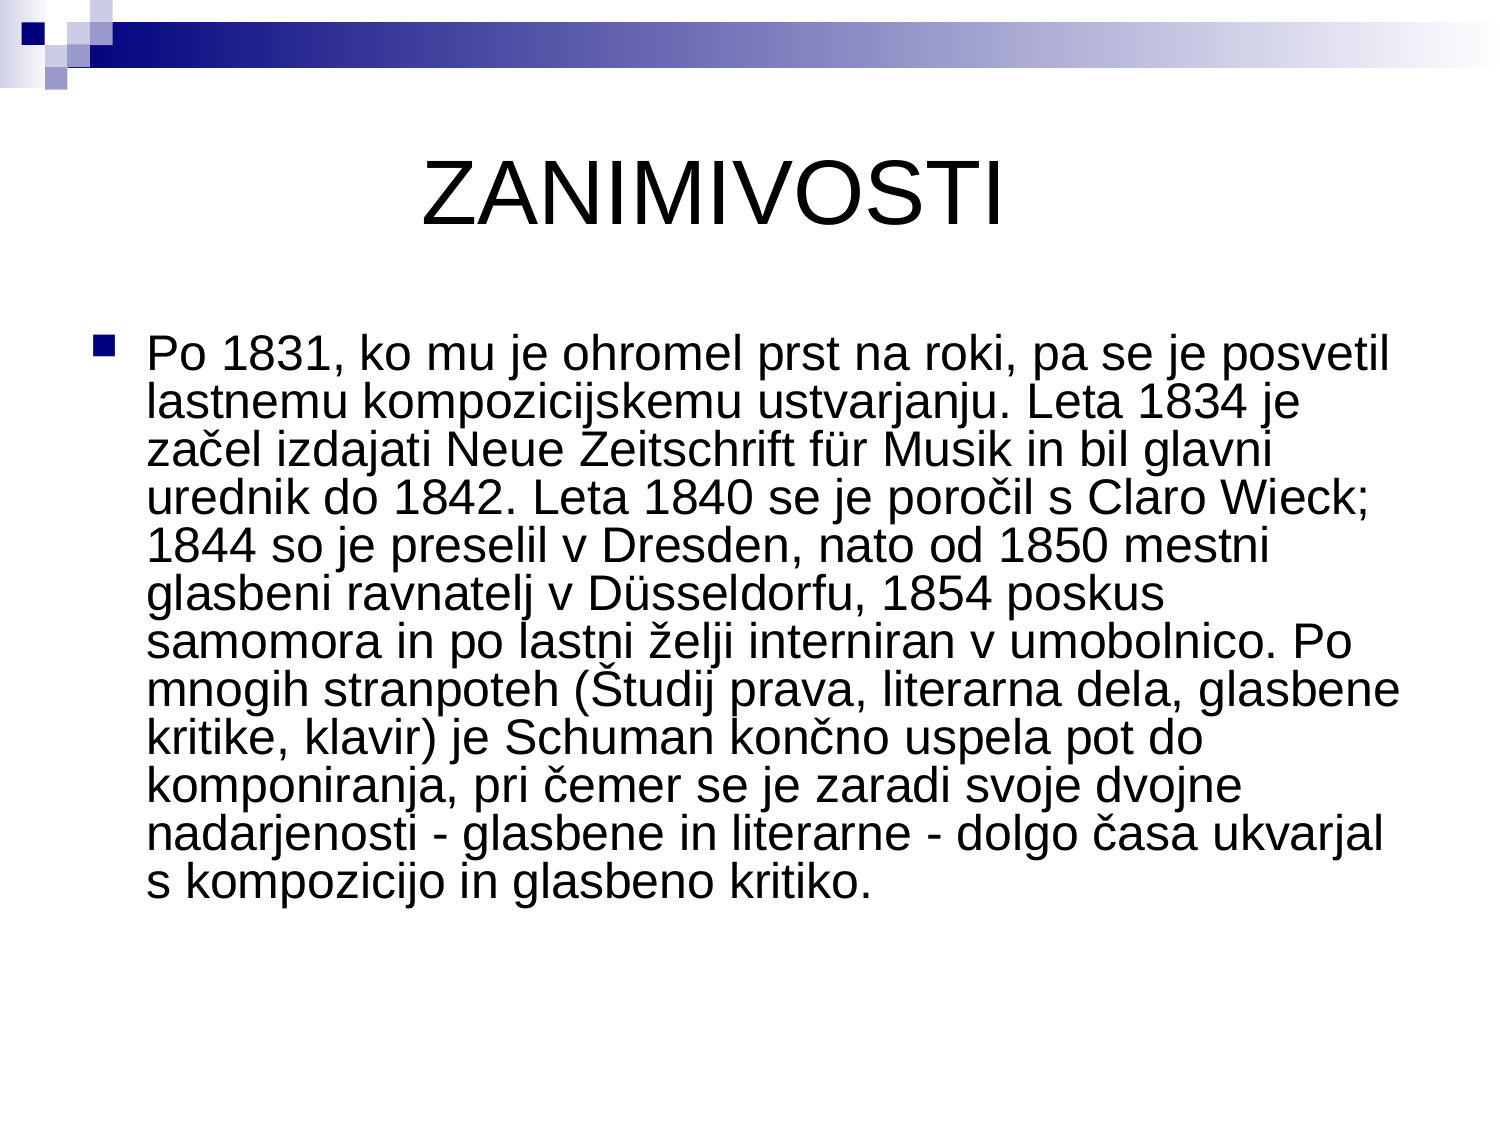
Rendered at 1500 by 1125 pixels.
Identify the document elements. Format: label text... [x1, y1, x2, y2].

list Po 1831, ko mu je ohromel prst na roki, pa se je posvetil lastnemu kompozicijskemu ustvarjanju. Leta 1834 je začel izdajati Neue Zeitschrift für Musik in bil glavni urednik do 1842. Leta 1840 se je poročil s Claro Wieck; 1844 so je preselil v Dresden, nato od 1850 mestni glasbeni ravnatelj v Düsseldorfu, 1854 poskus samomora in po lastni želji interniran v umobolnico. Po mnogih stranpoteh (Študij prava, literarna dela, glasbene kritike, klavir) je Schuman končno uspela pot do komponiranja, pri čemer se je zaradi svoje dvojne nadarjenosti - glasbene in literarne - dolgo časa ukvarjal s kompozicijo in glasbeno kritiko. [75, 324, 1425, 963]
title ZANIMIVOSTI [75, 75, 1425, 300]
